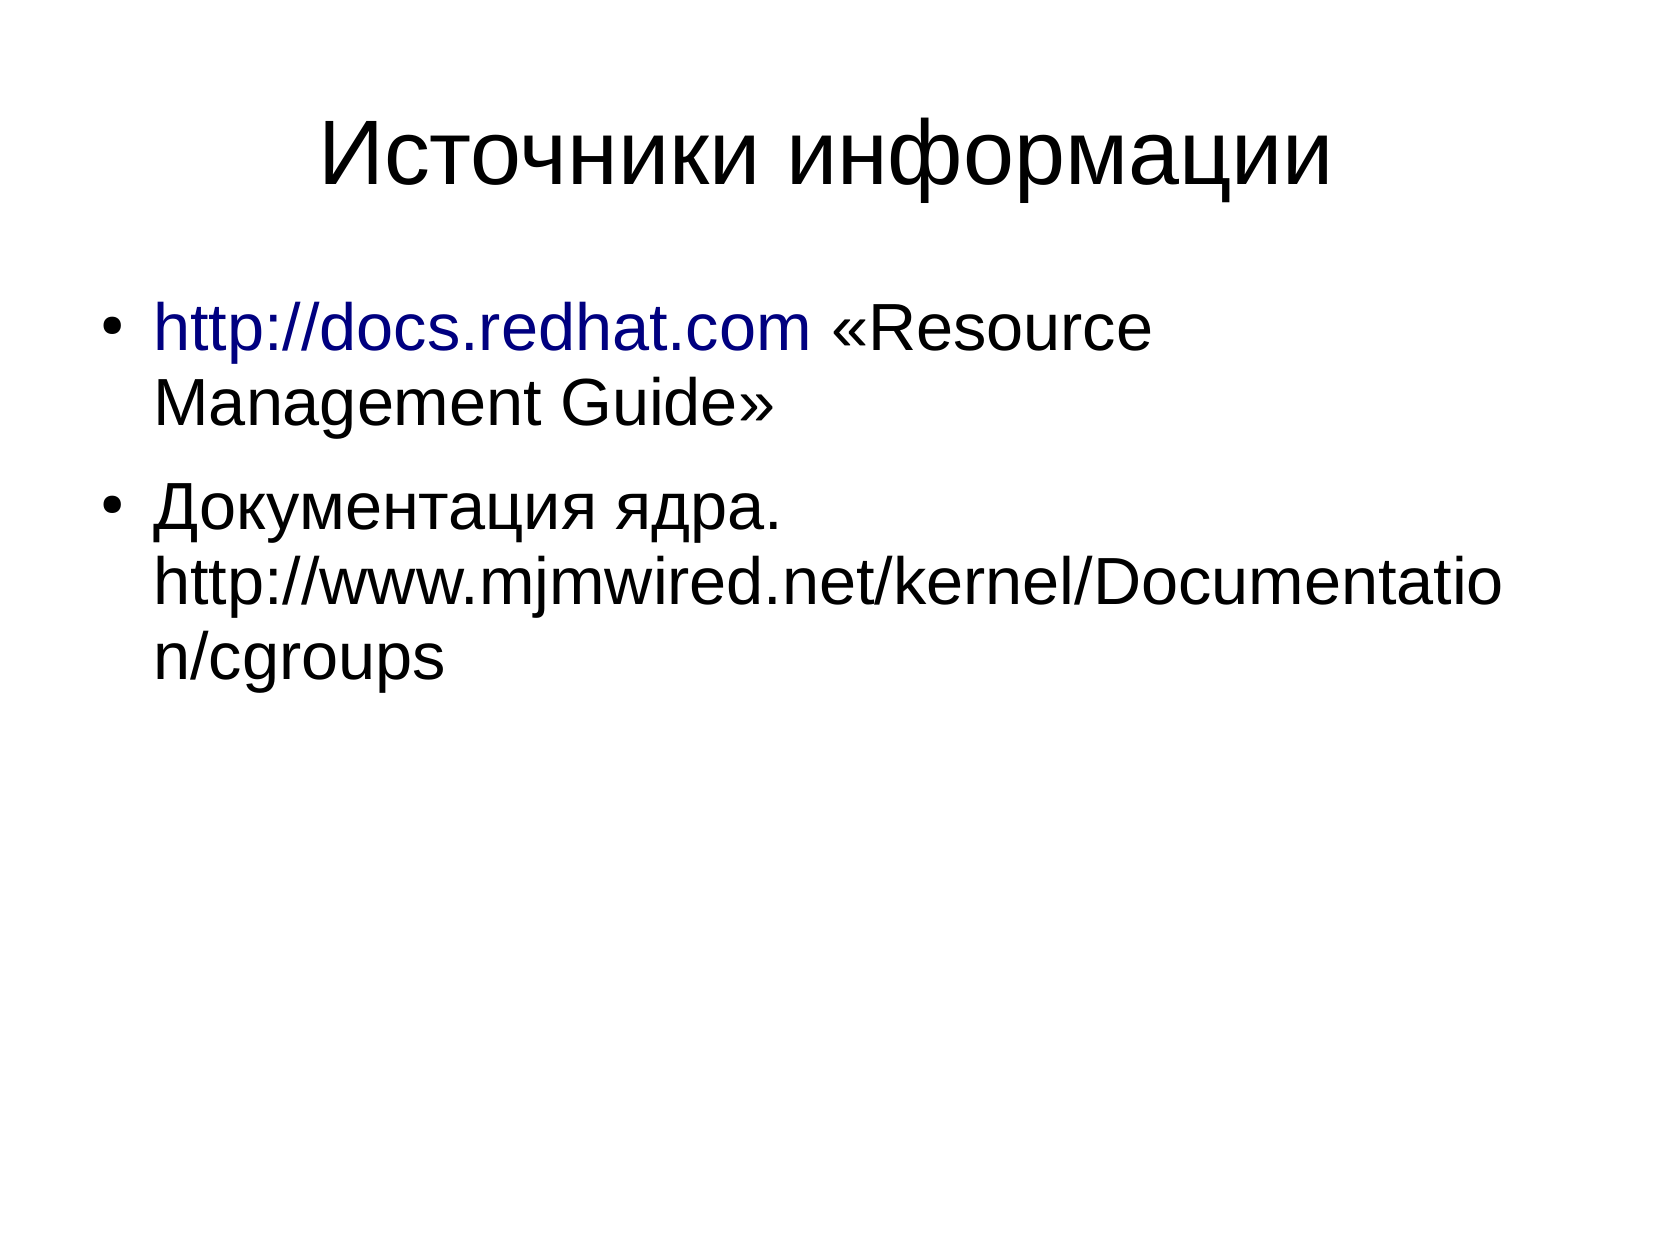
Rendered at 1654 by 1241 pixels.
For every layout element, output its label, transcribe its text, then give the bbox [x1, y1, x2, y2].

list http://docs.redhat.com «Resource Management Guide» Документация ядра. http://www.mjmwired.net/kernel/Documentation/cgroups [82, 290, 1538, 1010]
title Источники информации [82, 49, 1571, 257]
